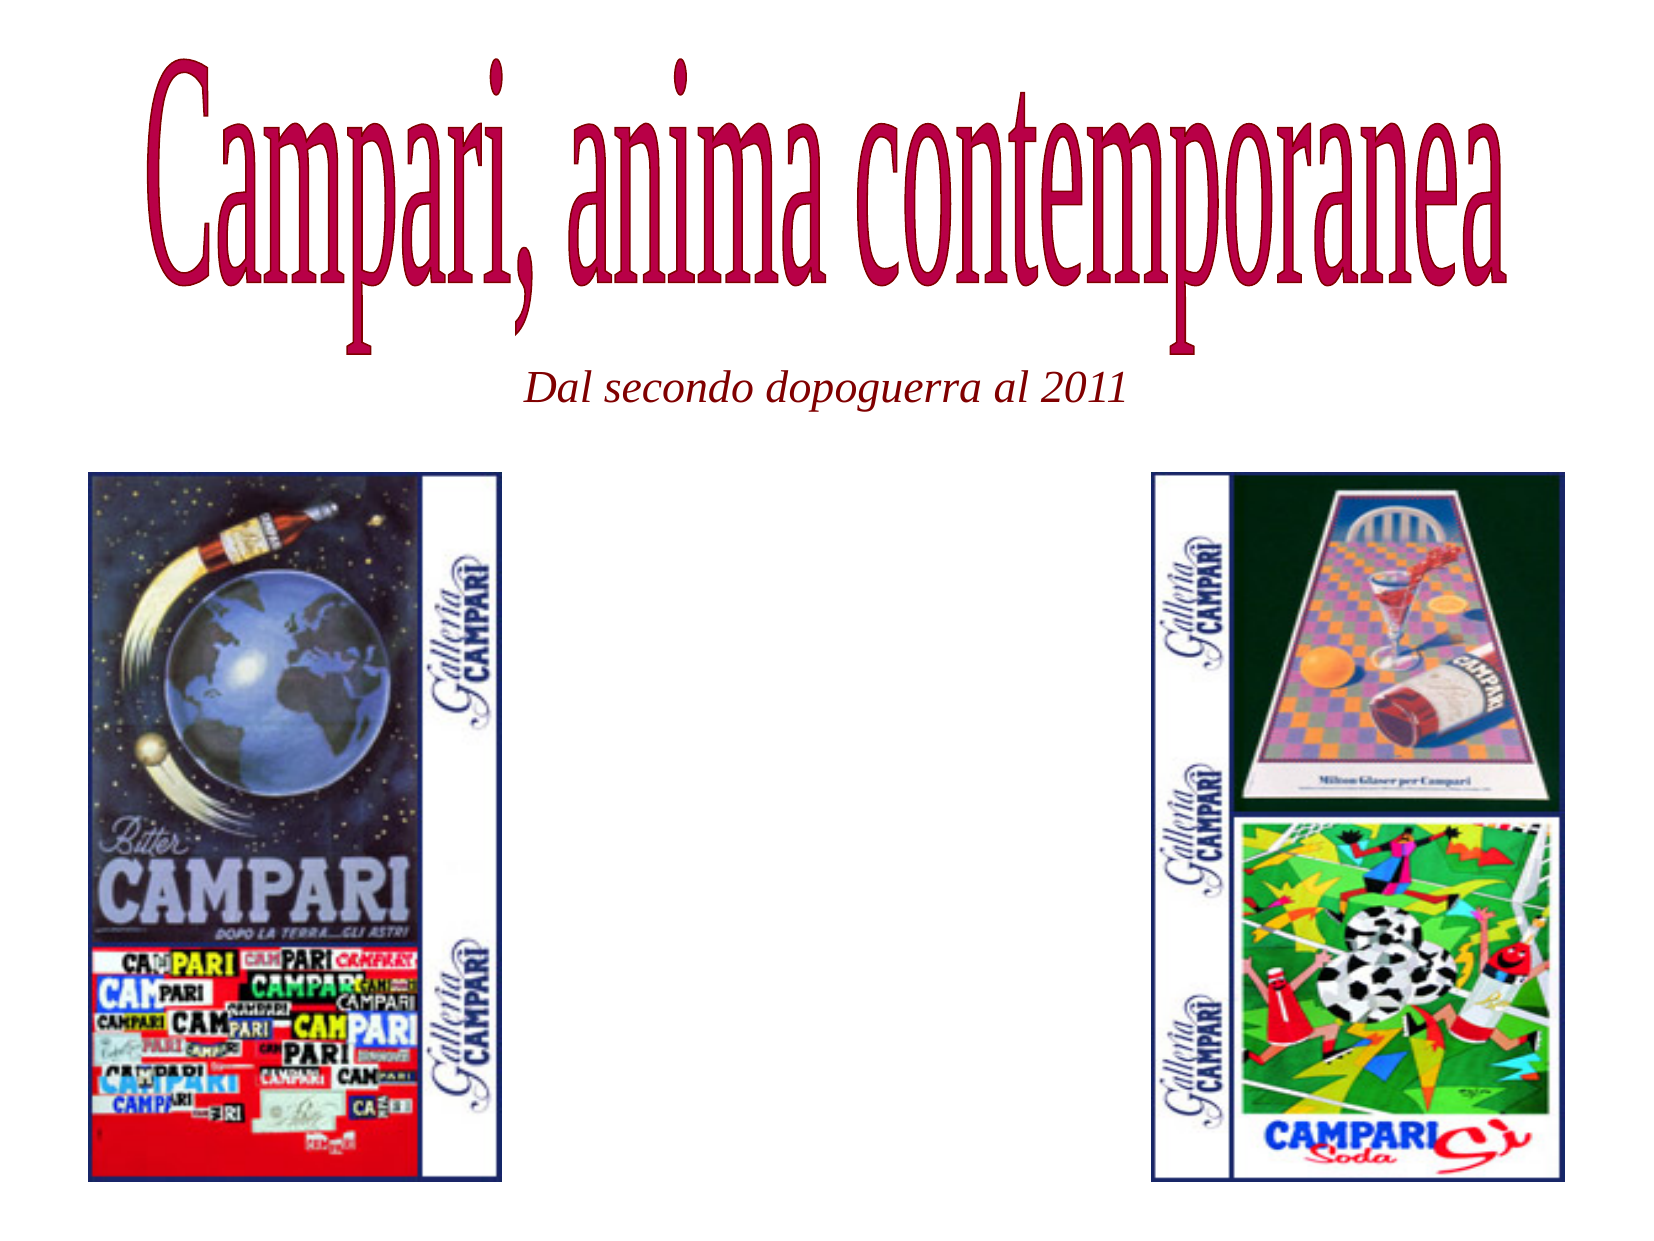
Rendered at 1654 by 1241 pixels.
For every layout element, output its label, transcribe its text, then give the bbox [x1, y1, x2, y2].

picture [88, 472, 502, 1182]
text_box Campari, anima contemporanea [957, 123, 1007, 283]
text_box Campari, anima contemporanea [264, 123, 344, 283]
text_box Campari, anima contemporanea [1087, 123, 1167, 283]
text_box Campari, anima contemporanea [905, 123, 951, 286]
text_box Campari, anima contemporanea [1361, 123, 1411, 283]
text_box Campari, anima contemporanea [402, 124, 445, 286]
text_box Campari, anima contemporanea [1463, 124, 1506, 286]
text_box Campari, anima contemporanea [147, 59, 209, 286]
text_box Campari, anima contemporanea [1277, 123, 1311, 283]
text_box Campari, anima contemporanea [857, 123, 898, 286]
text_box Campari, anima contemporanea [218, 124, 261, 286]
text_box Campari, anima contemporanea [615, 123, 665, 283]
text_box Campari, anima contemporanea [1315, 124, 1358, 286]
text_box Campari, anima contemporanea [484, 127, 510, 283]
text_box Campari, anima contemporanea [1009, 92, 1038, 286]
text_box Campari, anima contemporanea [347, 123, 395, 354]
picture [1151, 472, 1565, 1182]
text_box Campari, anima contemporanea [783, 124, 826, 286]
text_box Campari, anima contemporanea [1226, 123, 1272, 286]
text_box Campari, anima contemporanea [448, 123, 482, 283]
text_box Campari, anima contemporanea [668, 127, 695, 283]
text_box Campari, anima contemporanea [698, 123, 778, 283]
text_box Campari, anima contemporanea [1042, 123, 1082, 286]
text_box Dal secondo dopoguerra al 2011 [29, 354, 1625, 420]
text_box Campari, anima contemporanea [515, 247, 532, 335]
text_box Campari, anima contemporanea [1416, 123, 1457, 286]
text_box Campari, anima contemporanea [1170, 123, 1219, 354]
text_box Campari, anima contemporanea [569, 124, 612, 286]
